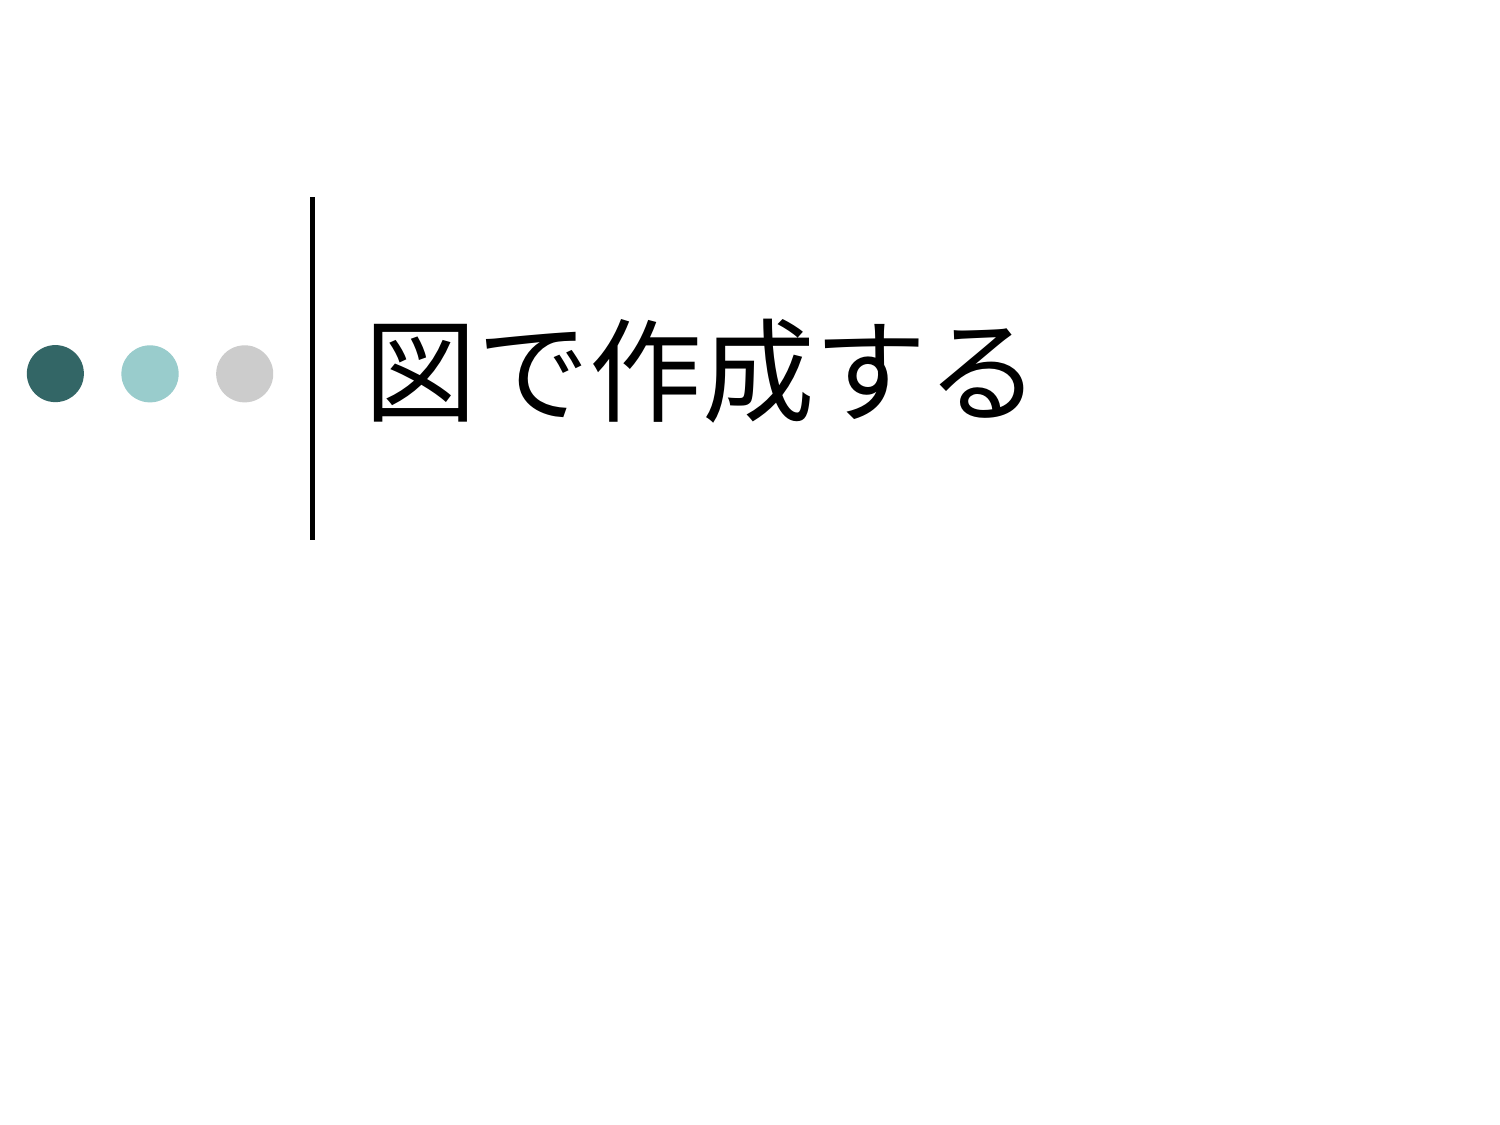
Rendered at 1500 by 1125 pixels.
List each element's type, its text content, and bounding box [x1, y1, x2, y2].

title 図で作成する [349, 224, 1413, 513]
